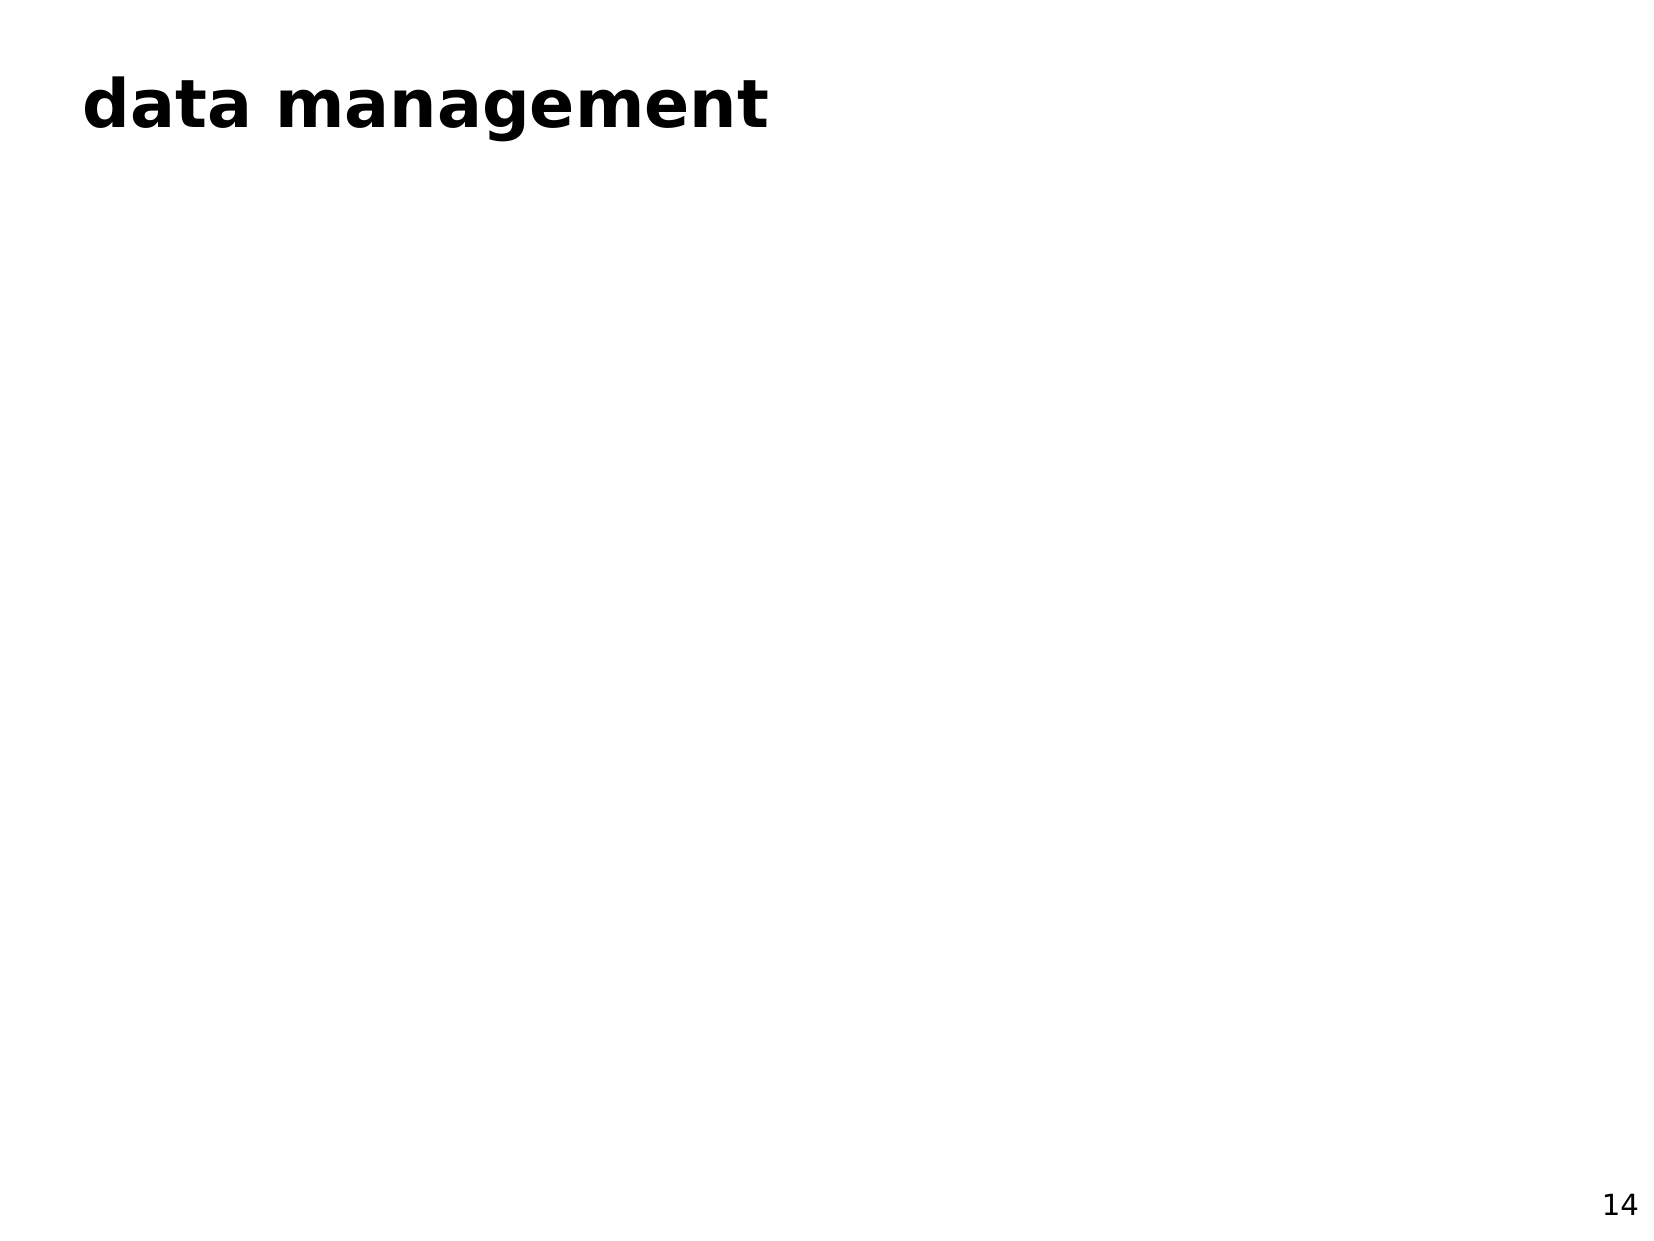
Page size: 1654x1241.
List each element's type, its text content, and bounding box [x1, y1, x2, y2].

list data management [82, 65, 1571, 1062]
